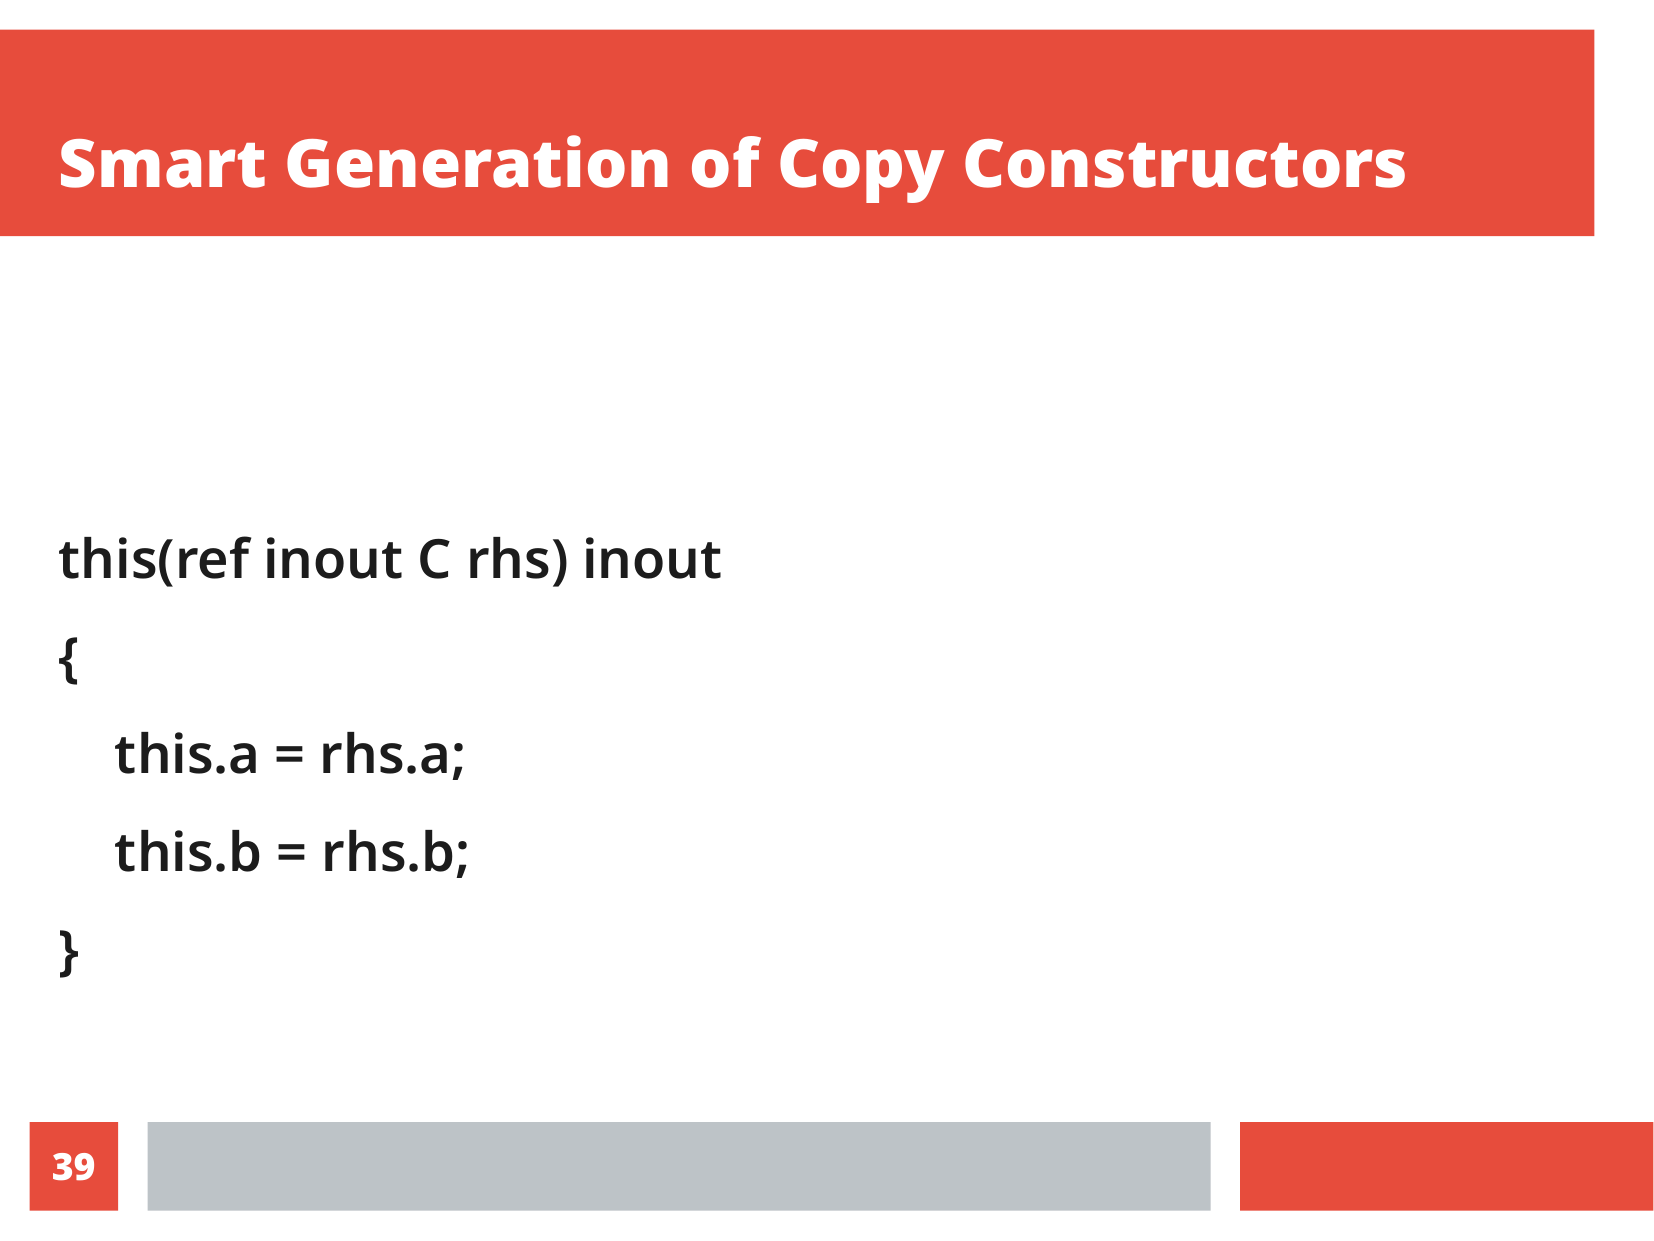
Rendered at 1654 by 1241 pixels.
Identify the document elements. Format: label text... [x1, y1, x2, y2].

list this(ref inout C rhs) inout { this.a = rhs.a; this.b = rhs.b; } [59, 324, 1565, 1093]
title Smart Generation of Copy Constructors [59, 59, 1595, 207]
